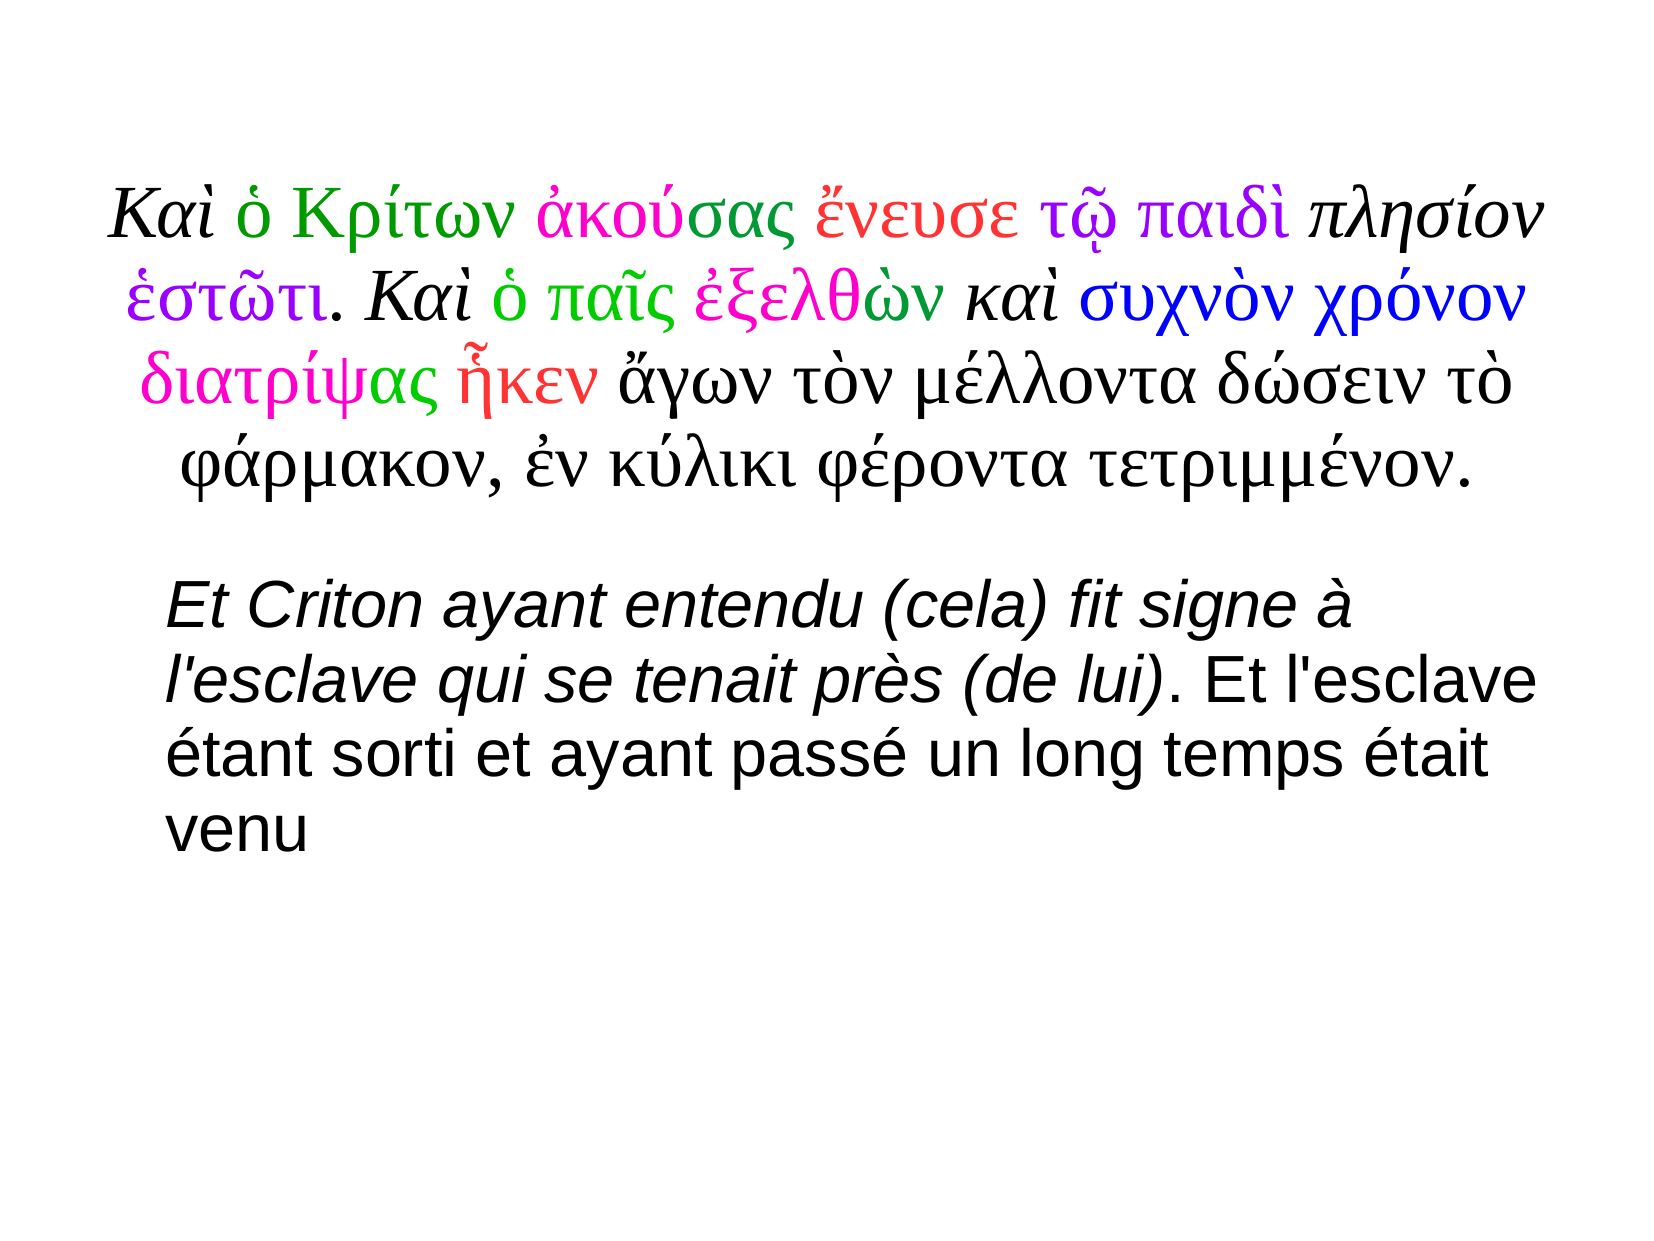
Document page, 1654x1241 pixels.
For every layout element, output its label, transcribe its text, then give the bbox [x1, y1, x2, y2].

title Καὶ ὁ Κρίτων ἀκούσας ἔνευσε τῷ παιδὶ πλησίον ἑστῶτι. Καὶ ὁ παῖς ἐξελθὼν καὶ συχνὸν χρόνον διατρίψας ἧκεν ἄγων τὸν μέλλοντα δώσειν τὸ φάρμακον, ἐν κύλικι φέροντα τετριμμένον. [82, 129, 1571, 544]
list Et Criton ayant entendu (cela) fit signe à l'esclave qui se tenait près (de lui). Et l'esclave étant sorti et ayant passé un long temps était venu [94, 566, 1583, 1146]
